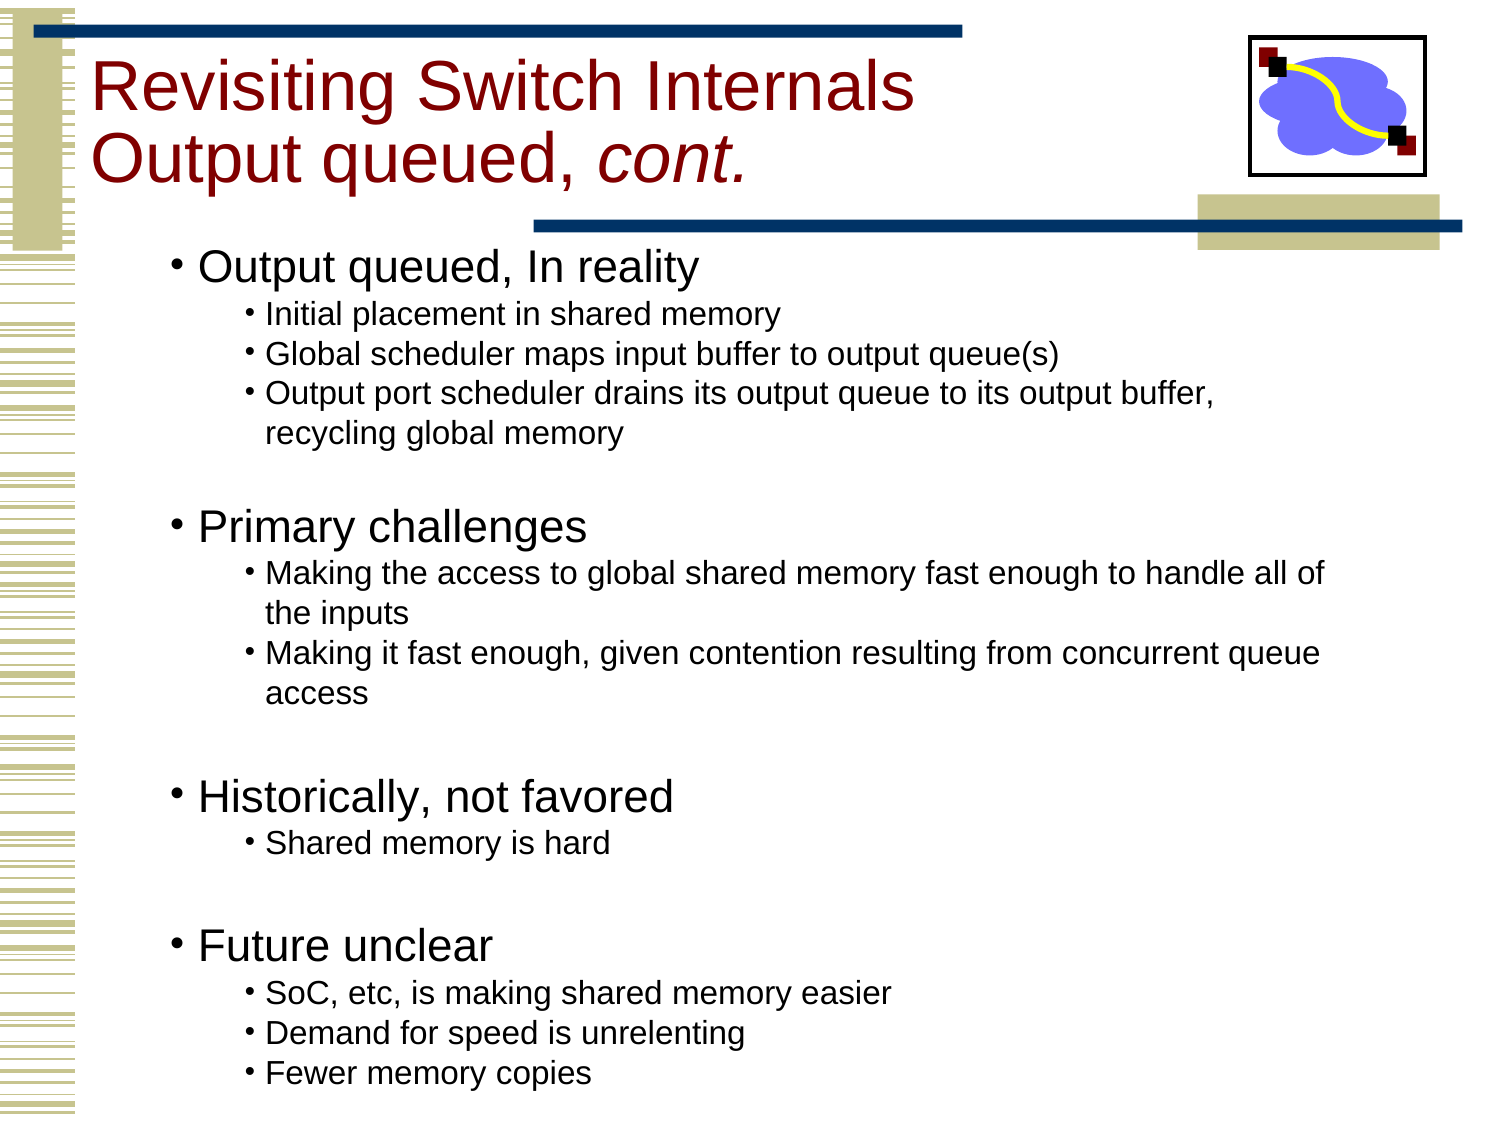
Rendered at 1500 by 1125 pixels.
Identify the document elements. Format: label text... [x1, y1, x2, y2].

title Revisiting Switch Internals Output queued, cont. [75, 25, 1313, 226]
text_box Output queued, In reality Initial placement in shared memory Global scheduler maps input buffer to output queue(s) Output port scheduler drains its output queue to its output buffer, recycling global memory Primary challenges Making the access to global shared memory fast enough to handle all of the inputs Making it fast enough, given contention resulting from concurrent queue access Historically, not favored Shared memory is hard Future unclear SoC, etc, is making shared memory easier Demand for speed is unrelenting Fewer memory copies [75, 224, 1388, 1103]
